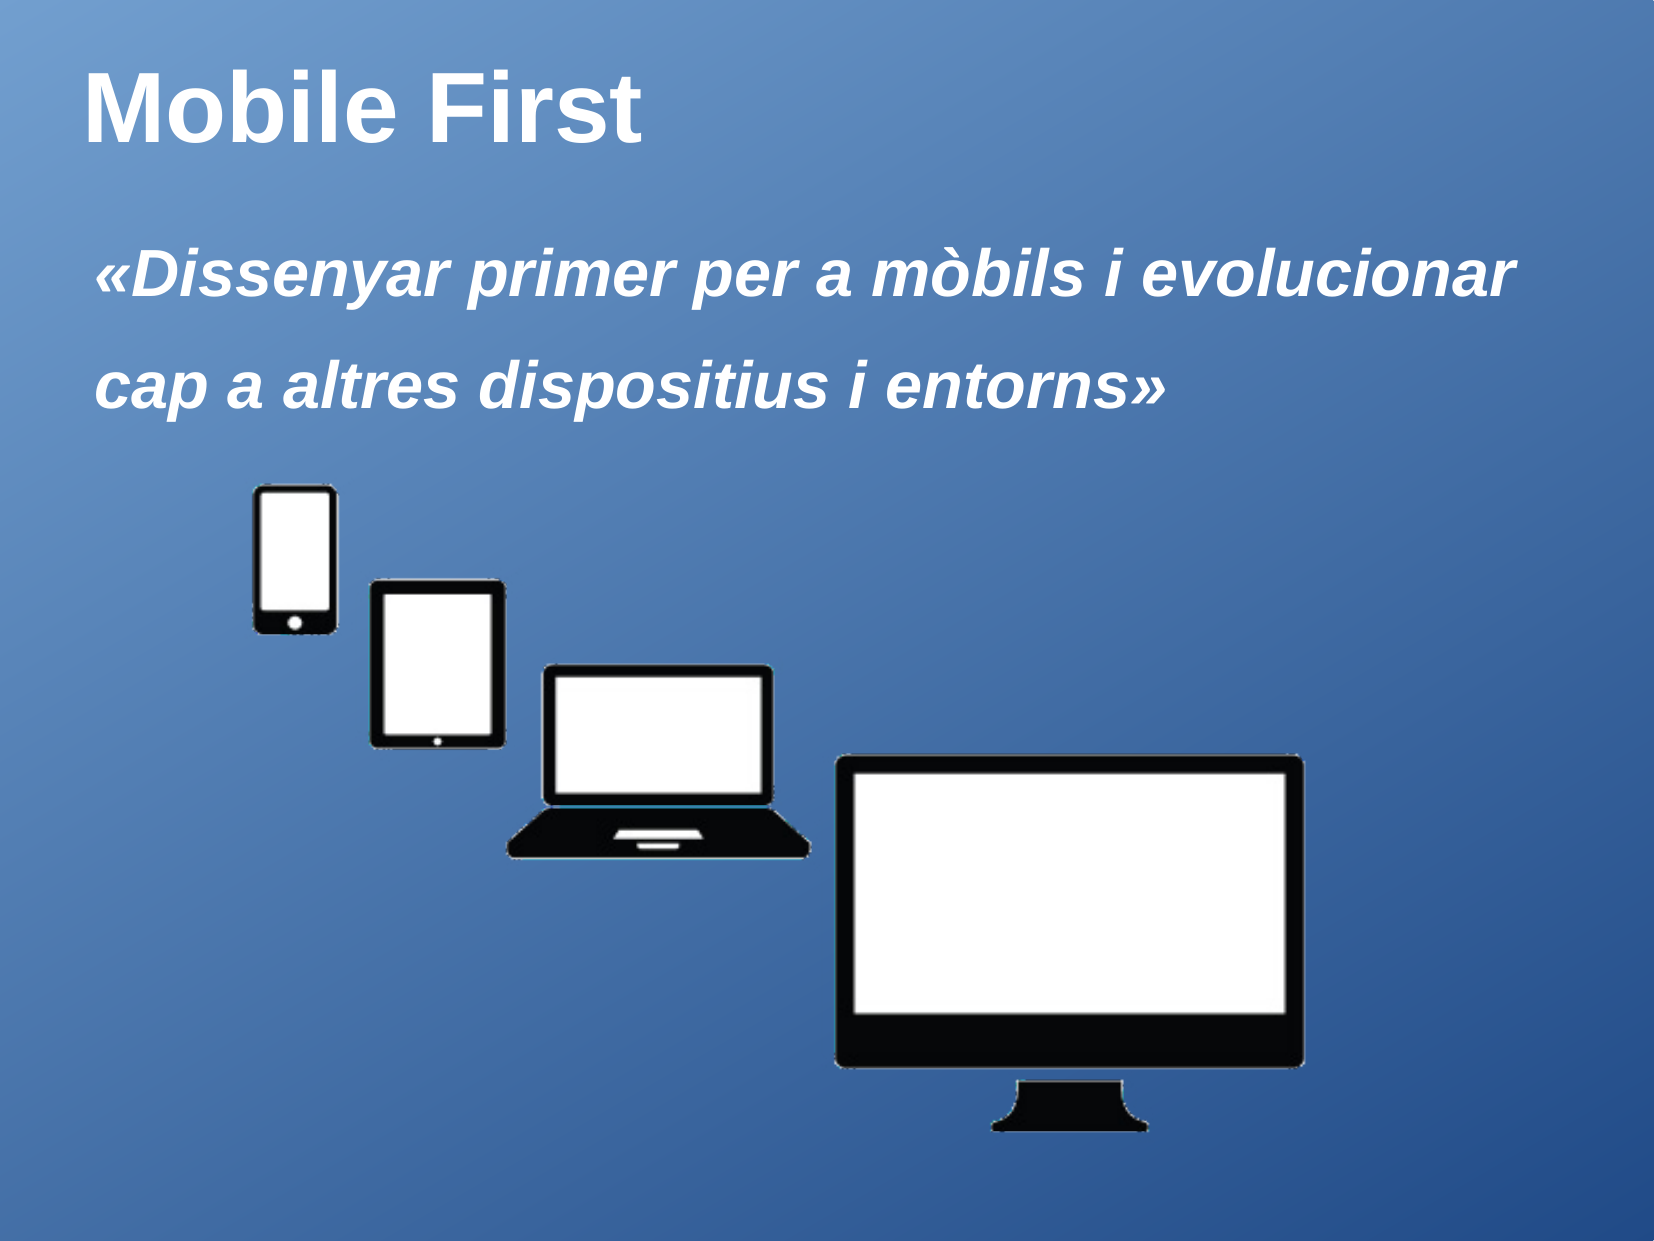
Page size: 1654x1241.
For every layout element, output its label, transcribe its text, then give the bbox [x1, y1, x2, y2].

text_box «Dissenyar primer per a mòbils i evolucionar cap a altres dispositius i entorns» [59, 216, 1548, 404]
picture [188, 424, 1366, 1211]
title Mobile First [82, 49, 1571, 166]
